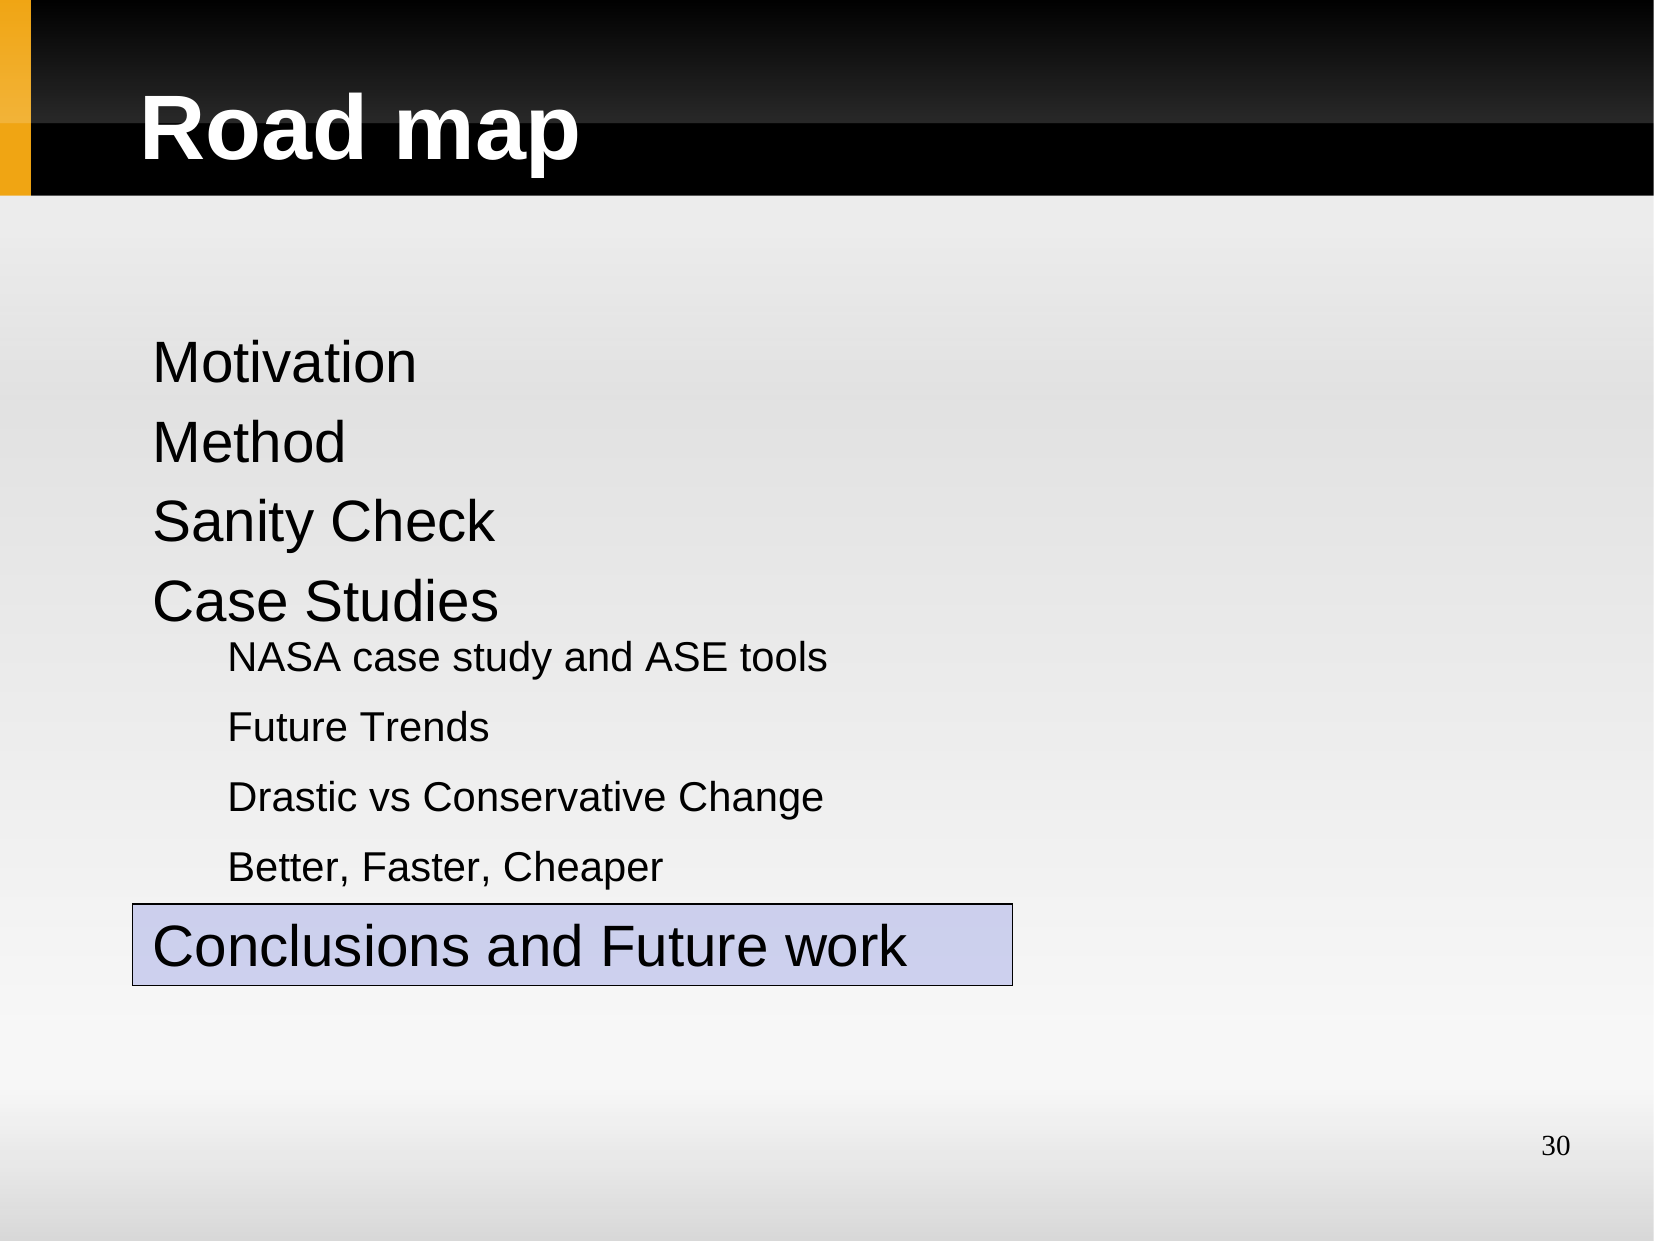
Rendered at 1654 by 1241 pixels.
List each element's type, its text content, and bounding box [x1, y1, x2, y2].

title Road map [124, 68, 1530, 188]
picture [0, 0, 1654, 1241]
text_box [132, 904, 137, 986]
list Motivation Method Sanity Check Case Studies NASA case study and ASE tools Future Trends Drastic vs Conservative Change Better, Faster, Cheaper Conclusions and Future work [137, 322, 1516, 1094]
